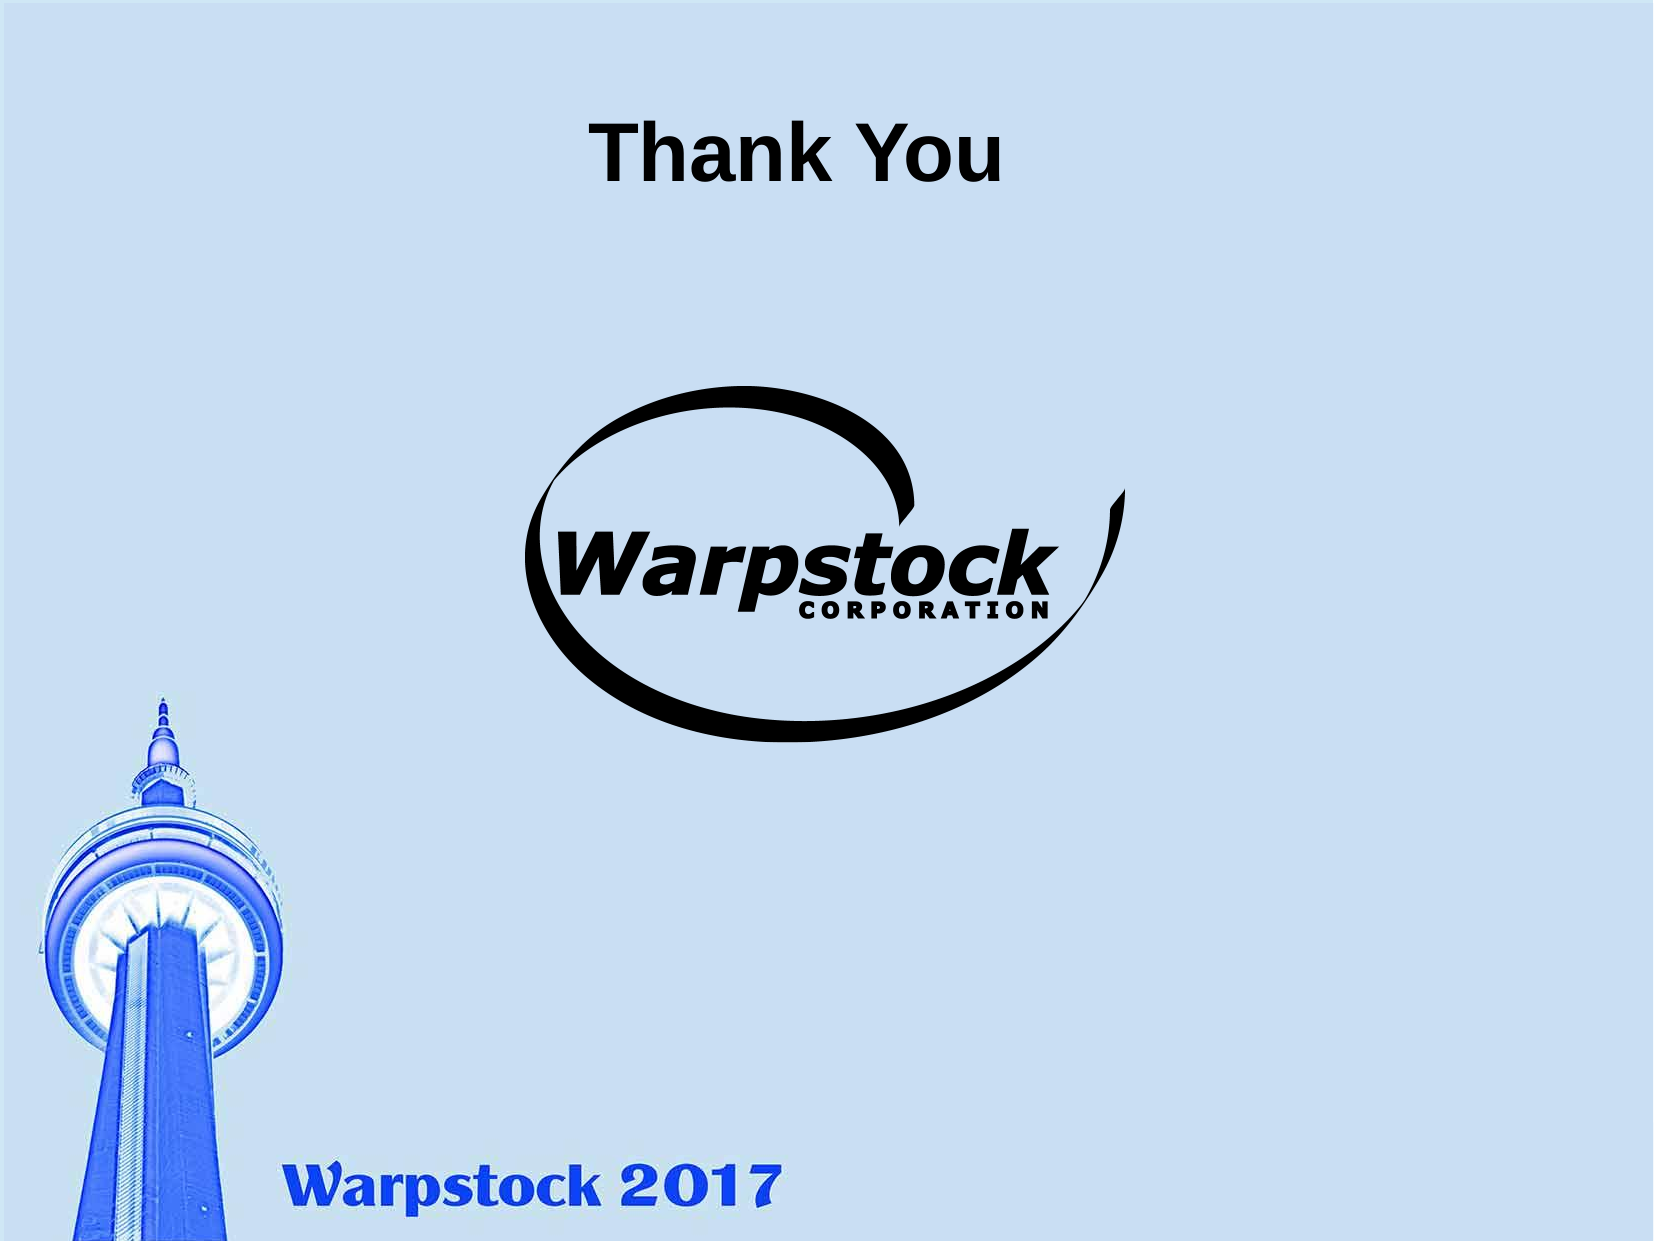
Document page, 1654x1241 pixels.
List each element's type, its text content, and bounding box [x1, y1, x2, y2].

picture [4, 3, 1654, 1241]
title Thank You [173, 49, 1420, 257]
